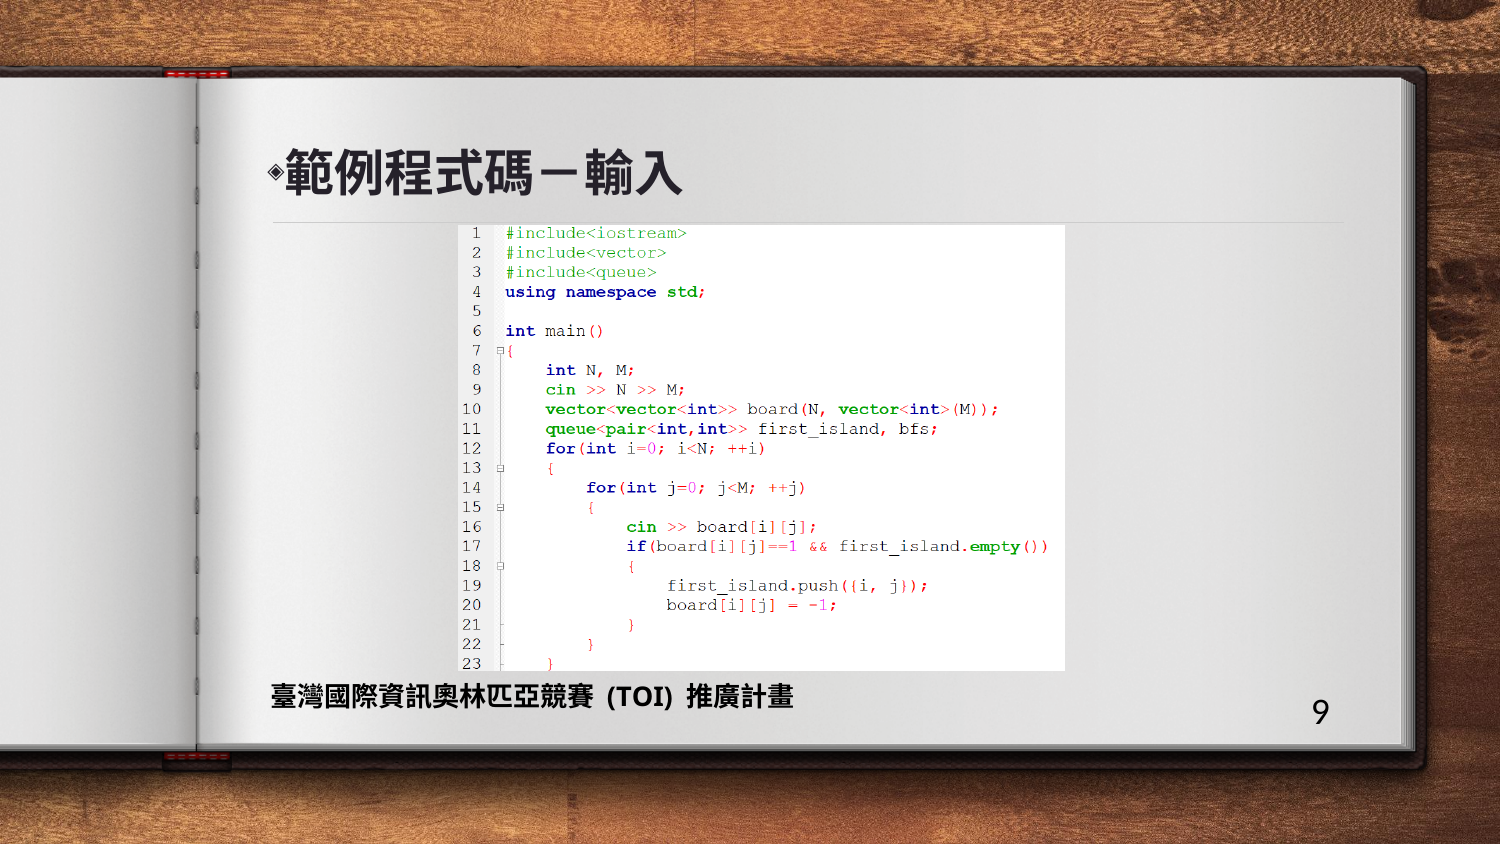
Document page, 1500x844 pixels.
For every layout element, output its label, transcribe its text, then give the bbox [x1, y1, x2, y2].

text_box [1295, 672, 1386, 737]
list 範例程式碼－輸入 [252, 126, 1194, 226]
picture [458, 225, 1065, 671]
